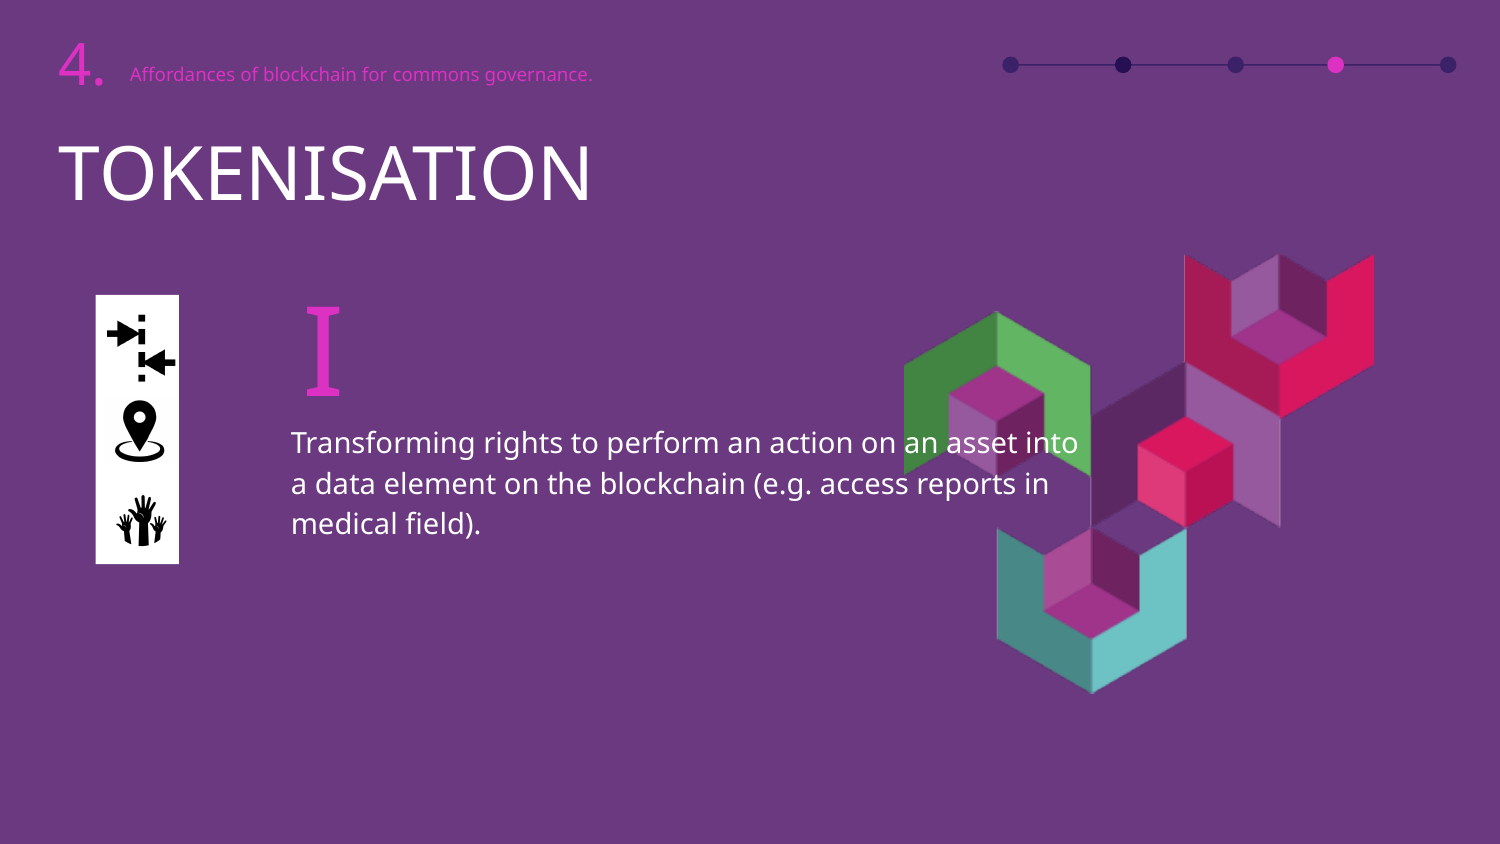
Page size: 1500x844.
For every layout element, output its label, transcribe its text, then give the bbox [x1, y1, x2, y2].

picture [103, 310, 179, 386]
subtitle Transforming rights to perform an action on an asset into a data element on the blockchain (e.g. access reports in medical field). [275, 404, 1101, 593]
picture [103, 396, 179, 464]
text_box I [287, 256, 445, 425]
text_box [95, 294, 179, 565]
text_box TOKENISATION [43, 110, 760, 228]
text_box [1439, 56, 1457, 74]
text_box [1114, 56, 1132, 74]
text_box [1227, 56, 1244, 74]
picture [104, 482, 179, 558]
picture [904, 254, 1374, 694]
text_box Affordances of blockchain for commons governance. [114, 48, 974, 97]
text_box [1002, 56, 1019, 74]
text_box 4. [43, 11, 152, 118]
text_box [1327, 56, 1345, 74]
